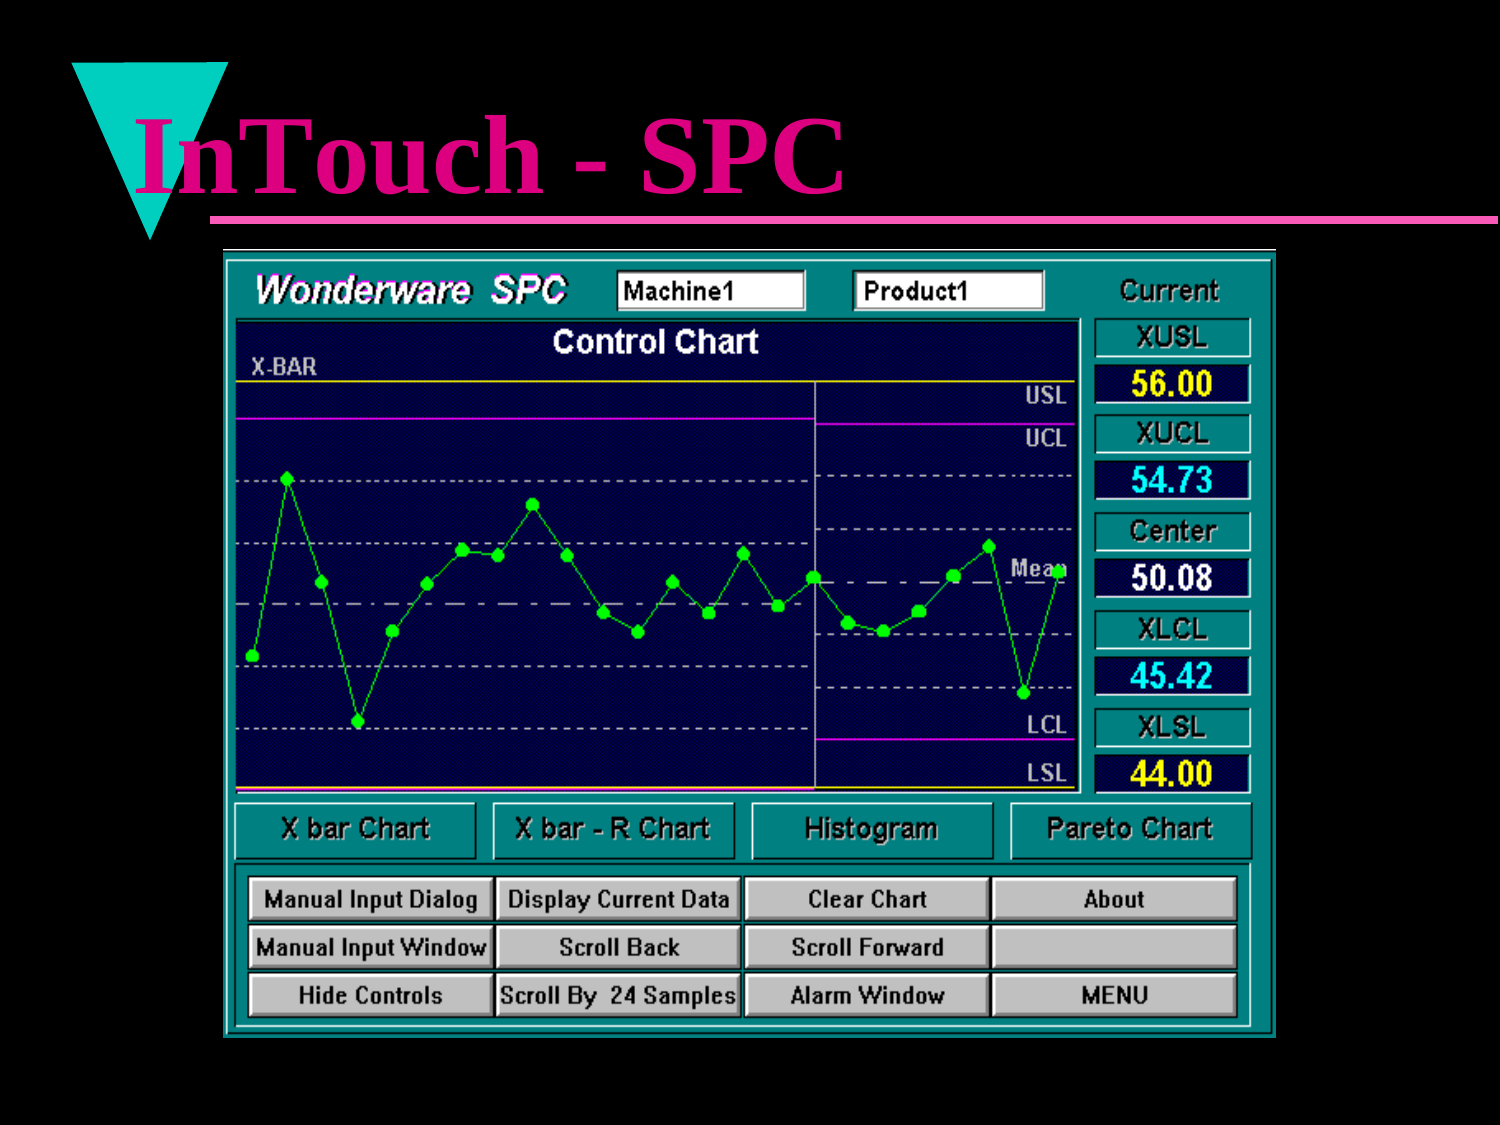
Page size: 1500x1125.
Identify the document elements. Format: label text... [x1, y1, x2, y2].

title InTouch - SPC [117, 63, 1500, 251]
picture [223, 249, 1276, 1038]
